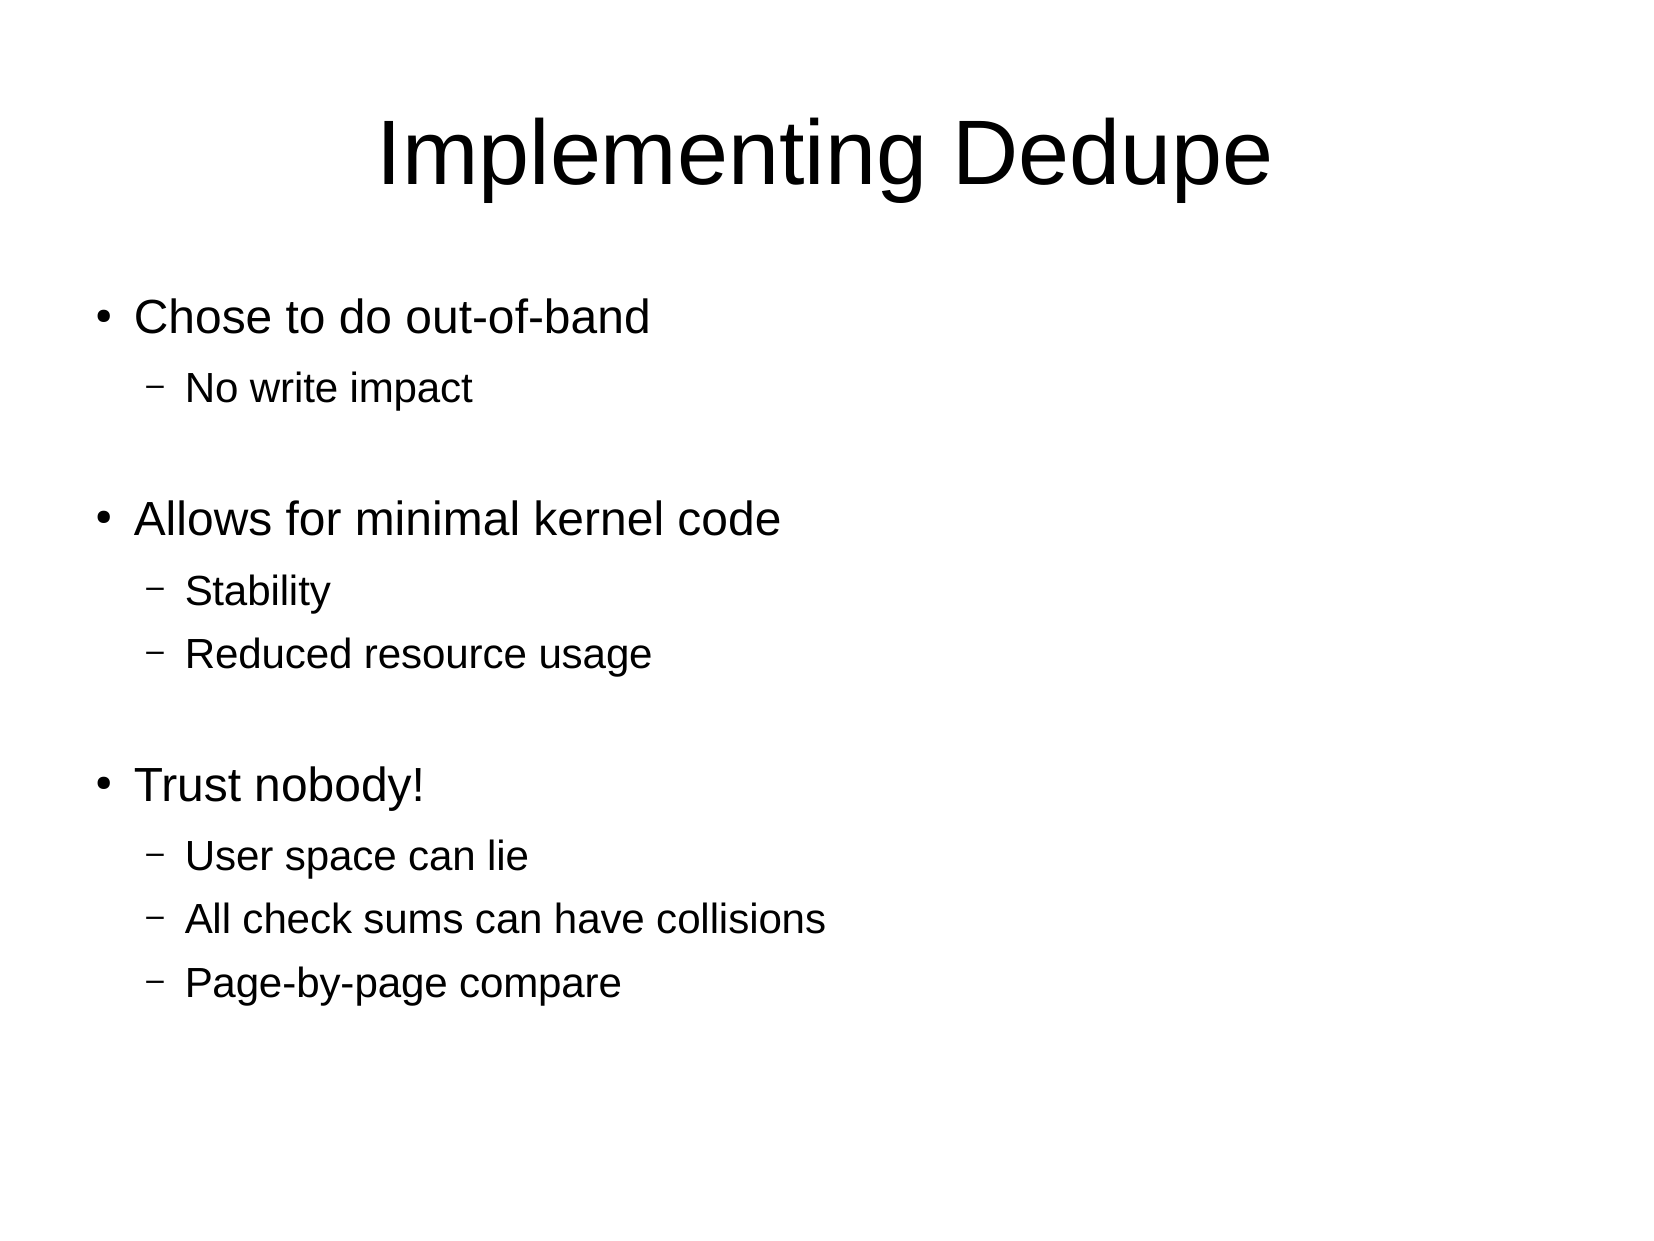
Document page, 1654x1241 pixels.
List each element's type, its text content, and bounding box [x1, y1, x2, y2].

title Implementing Dedupe [82, 49, 1571, 257]
list Chose to do out-of-band No write impact Allows for minimal kernel code Stability Reduced resource usage Trust nobody! User space can lie All check sums can have collisions Page-by-page compare [82, 290, 1571, 1010]
